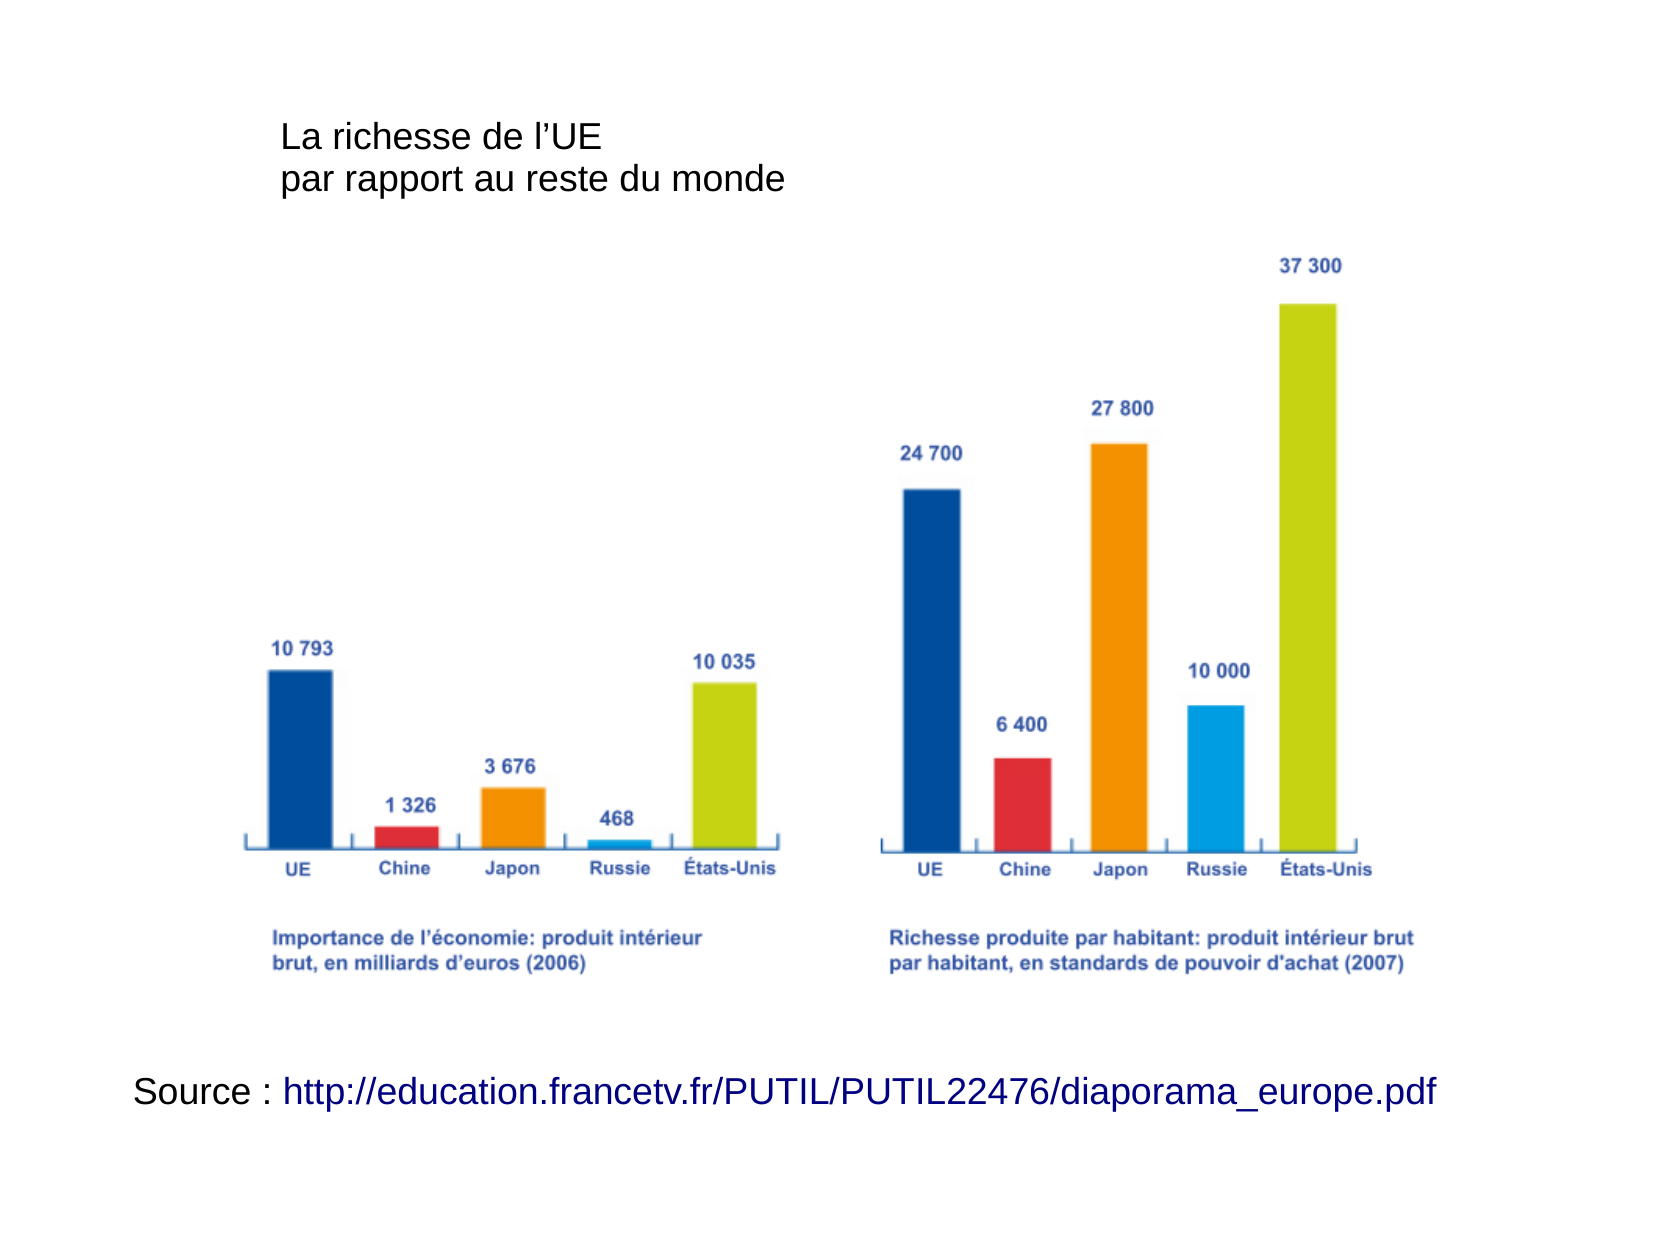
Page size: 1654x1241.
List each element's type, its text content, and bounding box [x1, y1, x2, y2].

picture [198, 232, 1447, 1004]
text_box Source : http://education.francetv.fr/PUTIL/PUTIL22476/diaporama_europe.pdf [118, 1062, 1506, 1162]
text_box La richesse de l’UE par rapport au reste du monde [265, 107, 975, 207]
